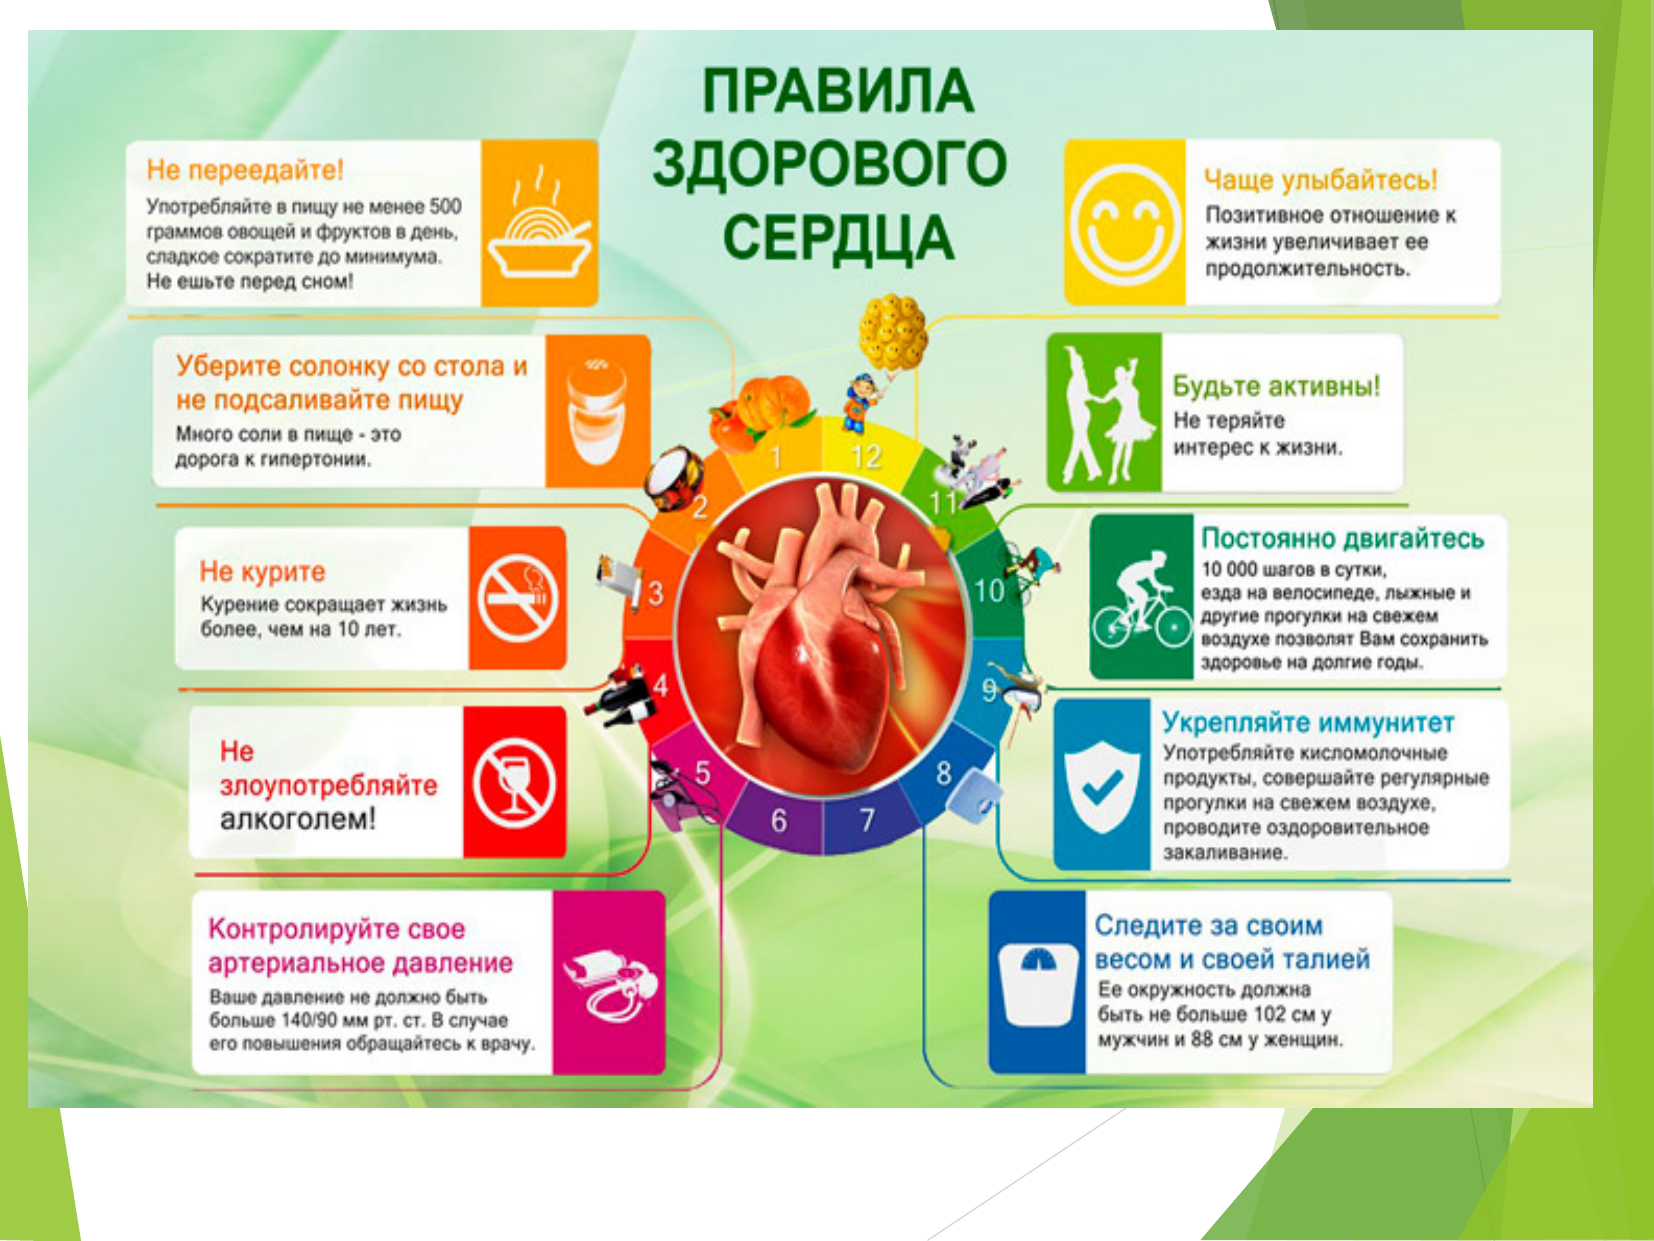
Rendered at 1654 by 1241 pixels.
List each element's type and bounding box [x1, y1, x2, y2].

picture [28, 30, 1593, 1108]
